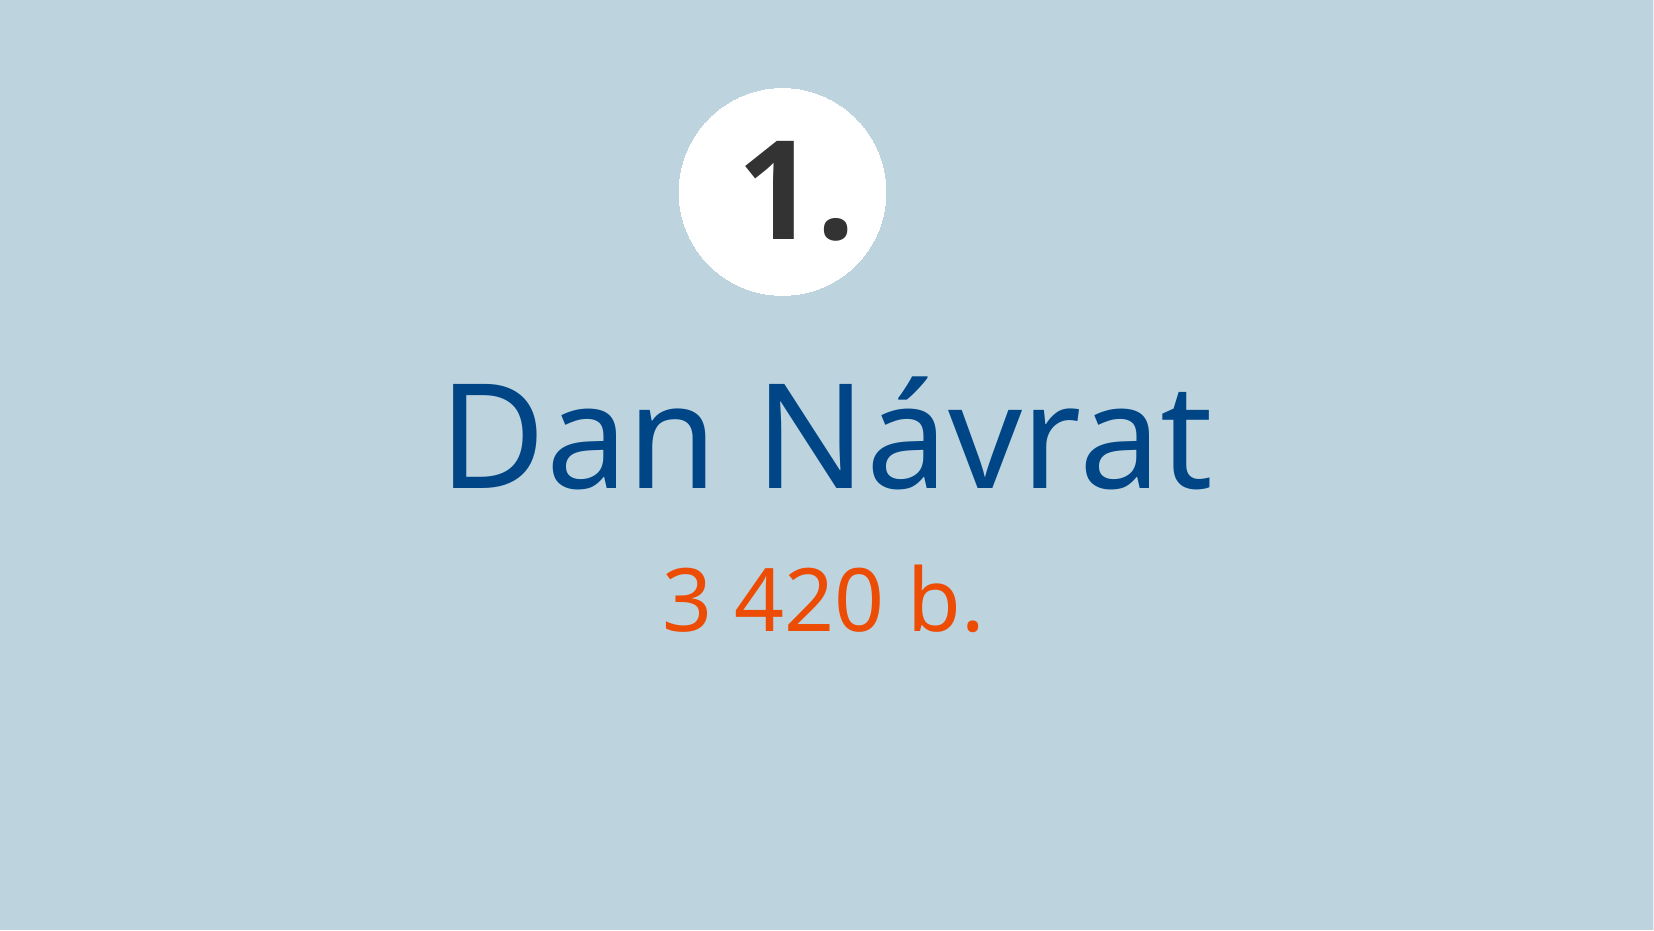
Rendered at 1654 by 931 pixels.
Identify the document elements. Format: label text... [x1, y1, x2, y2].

text_box 1. [708, 82, 886, 290]
subtitle Dan Návrat [59, 333, 1595, 629]
text_box 3 420 b. [200, 530, 1447, 708]
text_box [679, 120, 708, 264]
text_box [749, 290, 816, 296]
